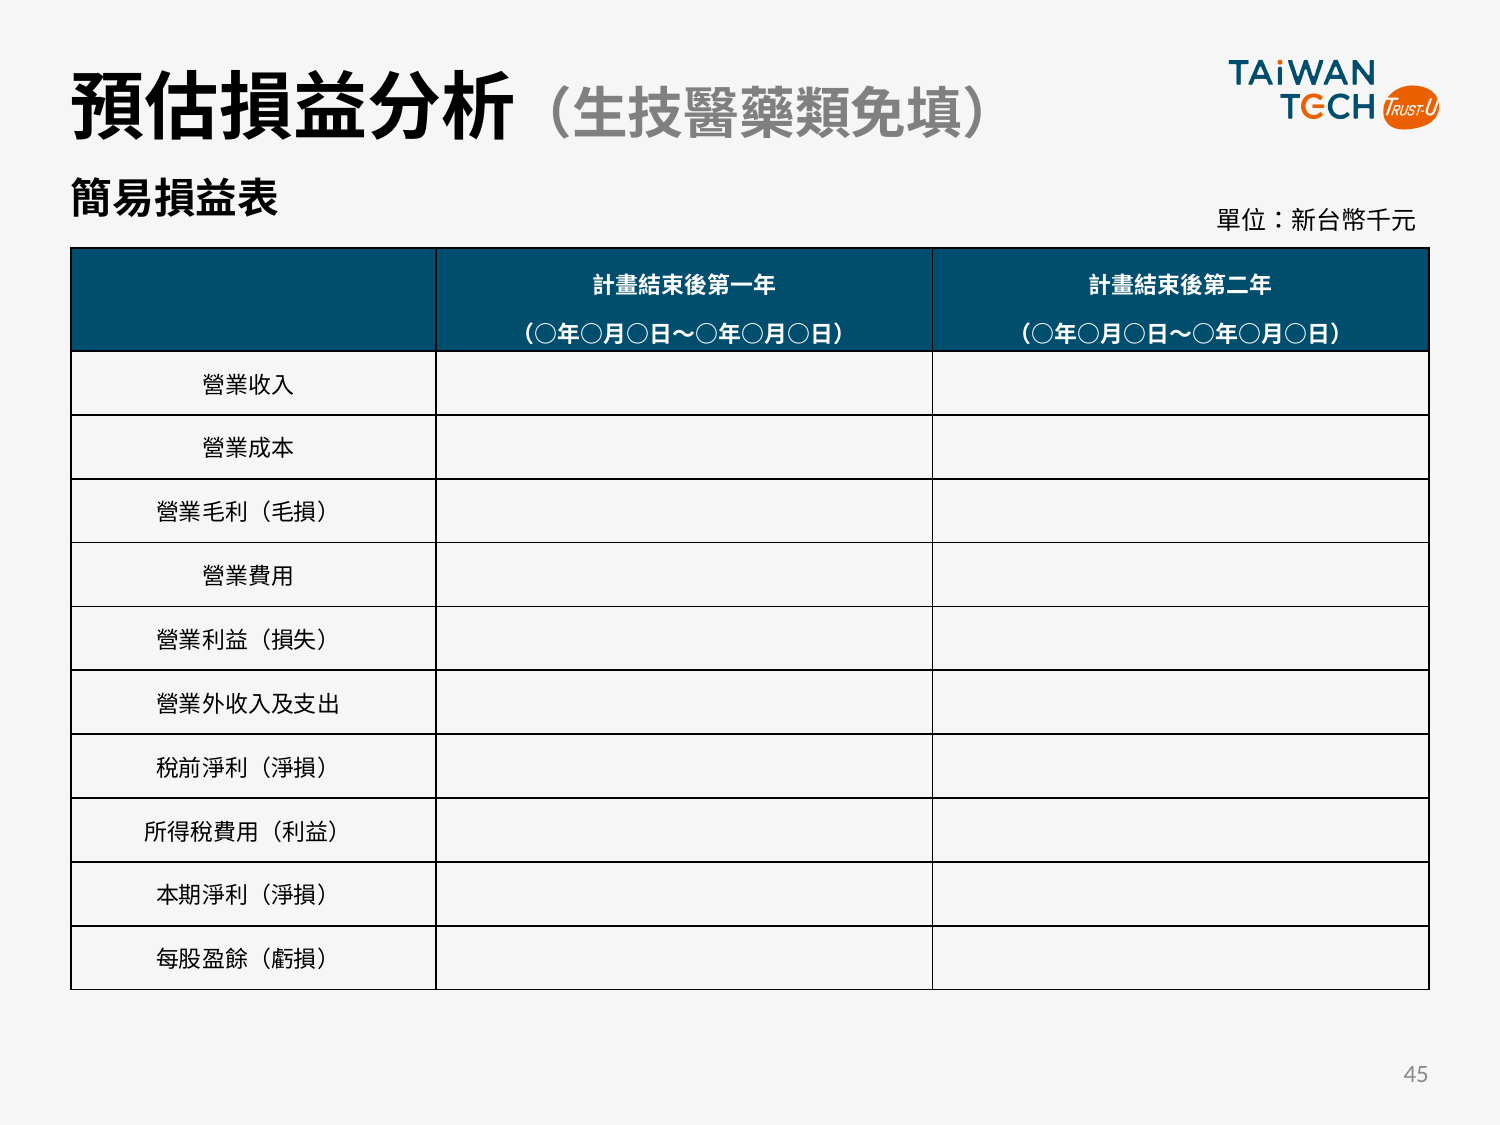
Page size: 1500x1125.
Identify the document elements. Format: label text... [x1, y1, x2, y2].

table_cell [933, 543, 1428, 606]
table_cell [933, 927, 1428, 989]
title 預估損益分析（生技醫藥類免填） [55, 33, 1444, 156]
text_box 簡易損益表 [55, 164, 878, 230]
table_cell 營業毛利（毛損） [72, 480, 435, 542]
table_cell 本期淨利（淨損） [72, 863, 435, 925]
table_cell [437, 863, 932, 925]
table_cell [933, 671, 1428, 733]
table_cell [437, 543, 932, 606]
table_cell [437, 416, 932, 478]
slide_number <編號> [1106, 1042, 1445, 1103]
table_cell 營業利益（損失） [72, 607, 435, 669]
table_header 計畫結束後第一年 （○年○月○日～○年○月○日） [437, 249, 932, 350]
table_cell [437, 735, 932, 797]
table_cell [437, 799, 932, 861]
table_cell [933, 863, 1428, 925]
table_cell [933, 480, 1428, 542]
table_header 計畫結束後第二年 （○年○月○日～○年○月○日） [933, 249, 1428, 350]
table_cell [437, 480, 932, 542]
table_cell 所得稅費用（利益） [72, 799, 435, 861]
table_cell [933, 352, 1428, 414]
table_cell [437, 607, 932, 669]
table_cell 稅前淨利（淨損） [72, 735, 435, 797]
table_cell 營業成本 [72, 416, 435, 478]
table_cell [933, 799, 1428, 861]
table_cell [933, 735, 1428, 797]
table_cell [933, 607, 1428, 669]
table_cell 營業外收入及支出 [72, 671, 435, 733]
table_cell [437, 927, 932, 989]
table_header [72, 249, 435, 350]
table_cell [437, 352, 932, 414]
table_cell [933, 416, 1428, 478]
table_cell 營業收入 [72, 352, 435, 414]
table_cell [437, 671, 932, 733]
text_box 單位：新台幣千元 [1202, 197, 1444, 242]
table_cell 營業費用 [72, 543, 435, 606]
table_cell 每股盈餘（虧損） [72, 927, 435, 989]
